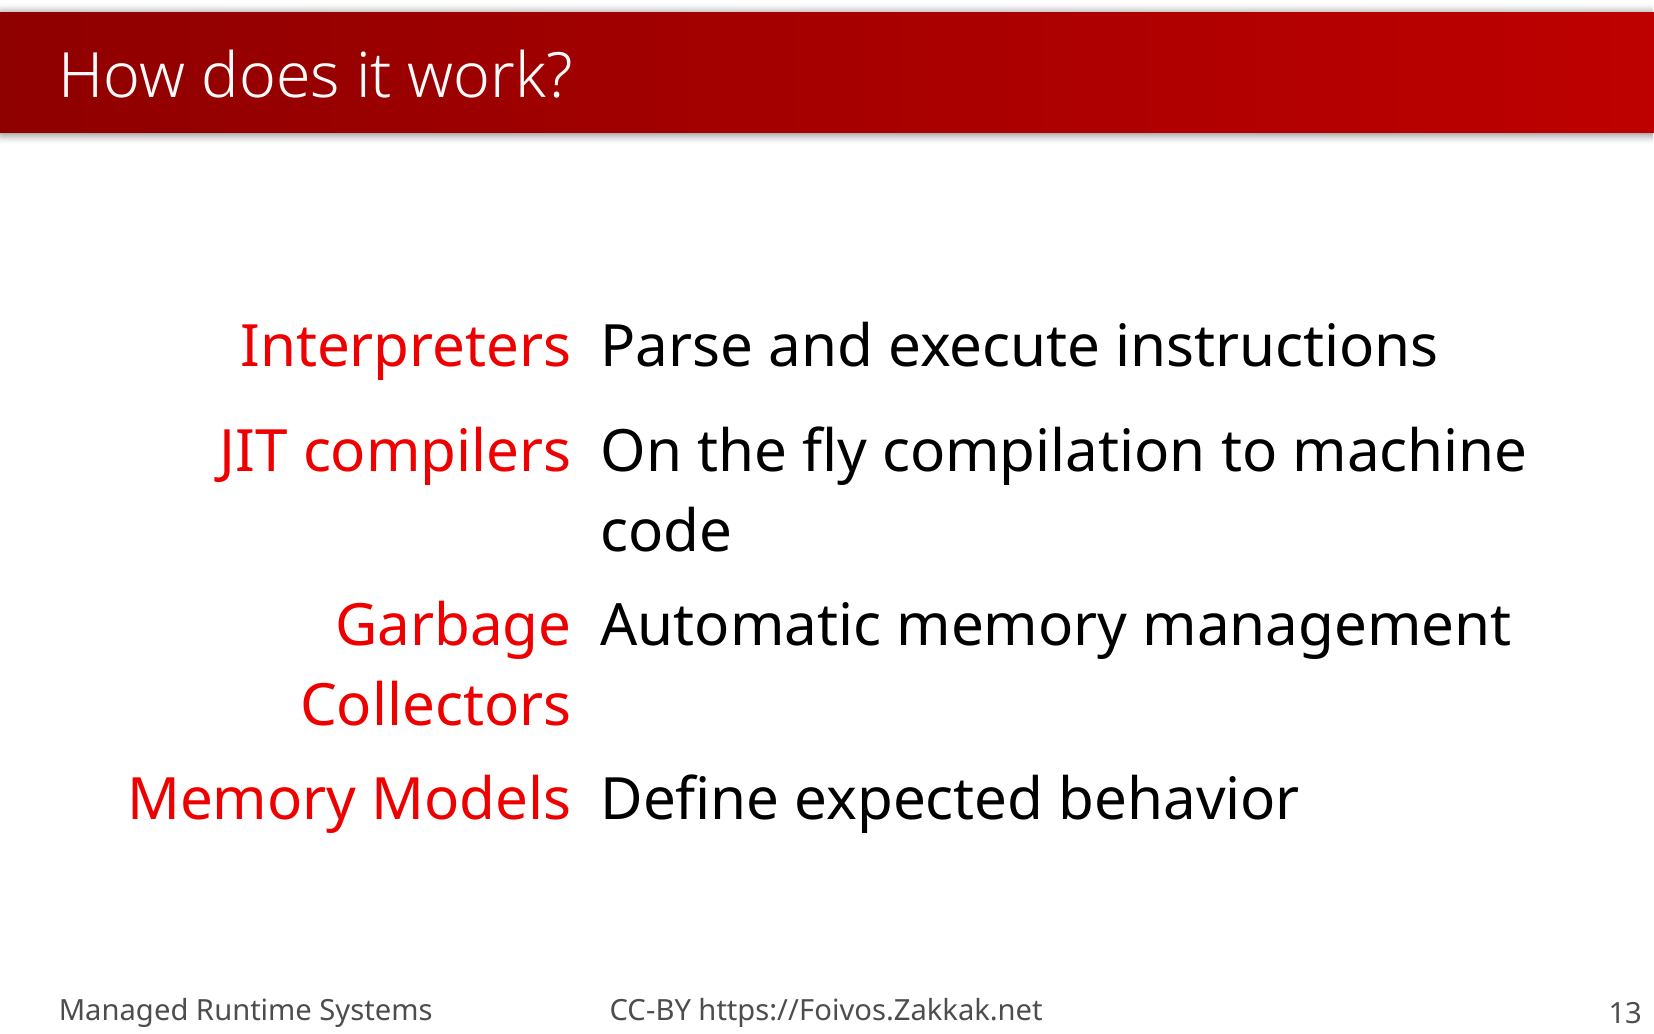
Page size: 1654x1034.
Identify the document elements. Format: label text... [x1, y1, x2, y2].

table_cell Automatic memory management [587, 577, 1594, 750]
title How does it work? [58, 7, 1329, 139]
table_cell On the fly compilation to machine code [587, 403, 1594, 576]
table_cell Define expected behavior [587, 751, 1594, 855]
table_cell Garbage Collectors [60, 577, 586, 750]
table_cell Memory Models [60, 751, 586, 855]
table_header Parse and execute instructions [587, 298, 1594, 402]
table_header Interpreters [60, 298, 586, 402]
table_cell JIT compilers [60, 403, 586, 576]
